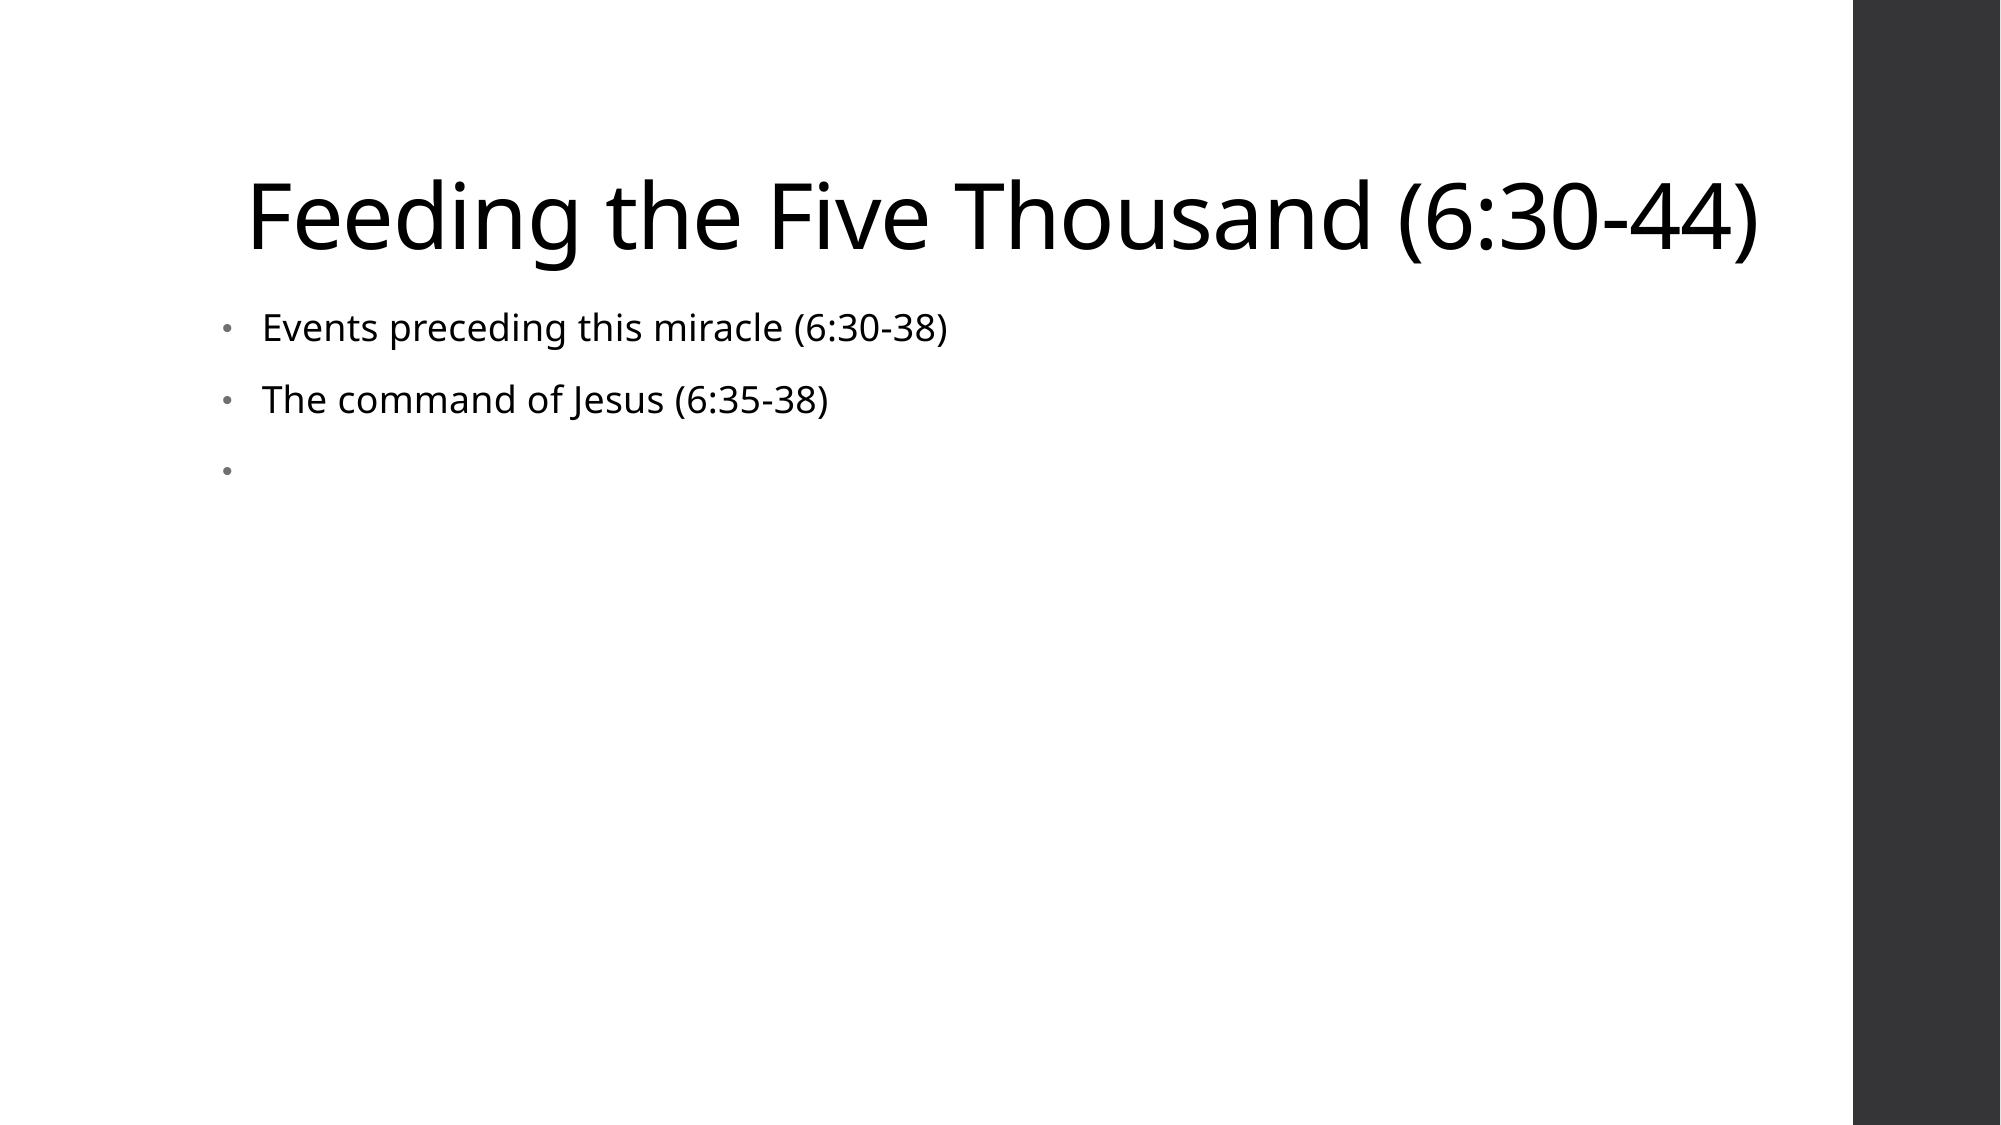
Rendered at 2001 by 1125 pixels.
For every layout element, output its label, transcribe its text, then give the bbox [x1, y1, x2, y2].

list Events preceding this miracle (6:30-38) The command of Jesus (6:35-38) [206, 299, 1617, 1014]
title Feeding the Five Thousand (6:30-44) [206, 60, 1797, 278]
